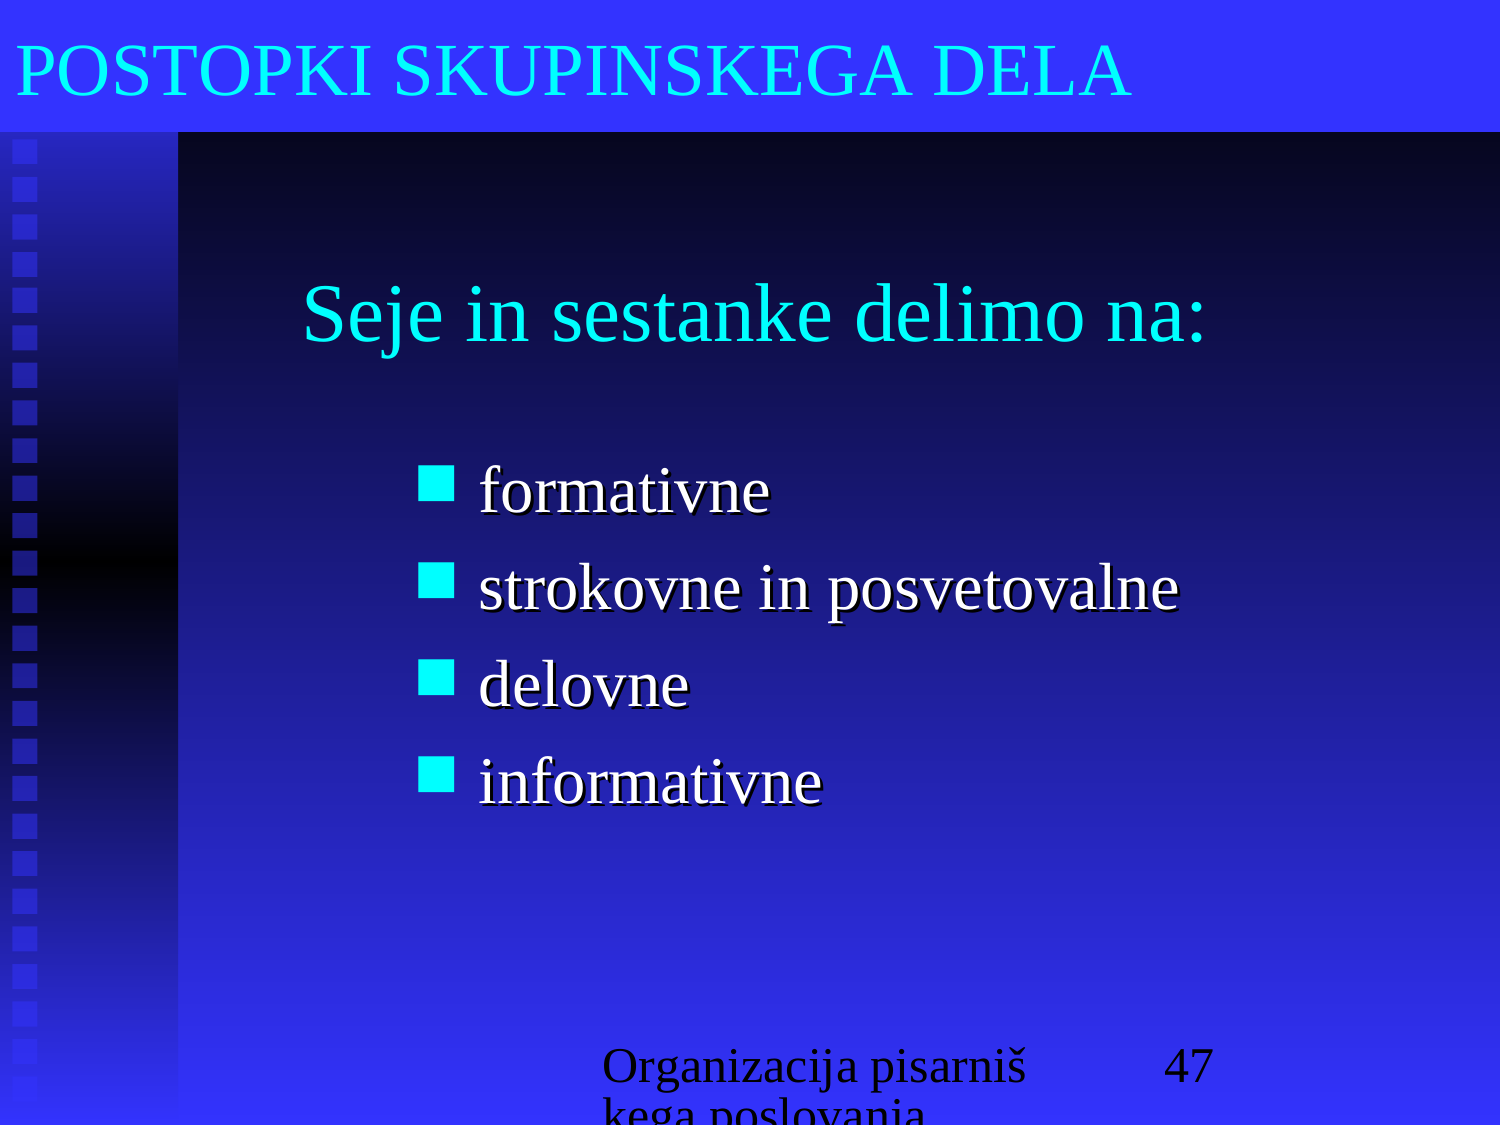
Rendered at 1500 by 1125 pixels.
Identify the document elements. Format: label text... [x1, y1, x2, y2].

list formativne strokovne in posvetovalne delovne informativne [407, 438, 1319, 921]
text_box Seje in sestanke delimo na: [286, 250, 1225, 366]
title POSTOPKI SKUPINSKEGA DELA [0, 0, 1500, 132]
